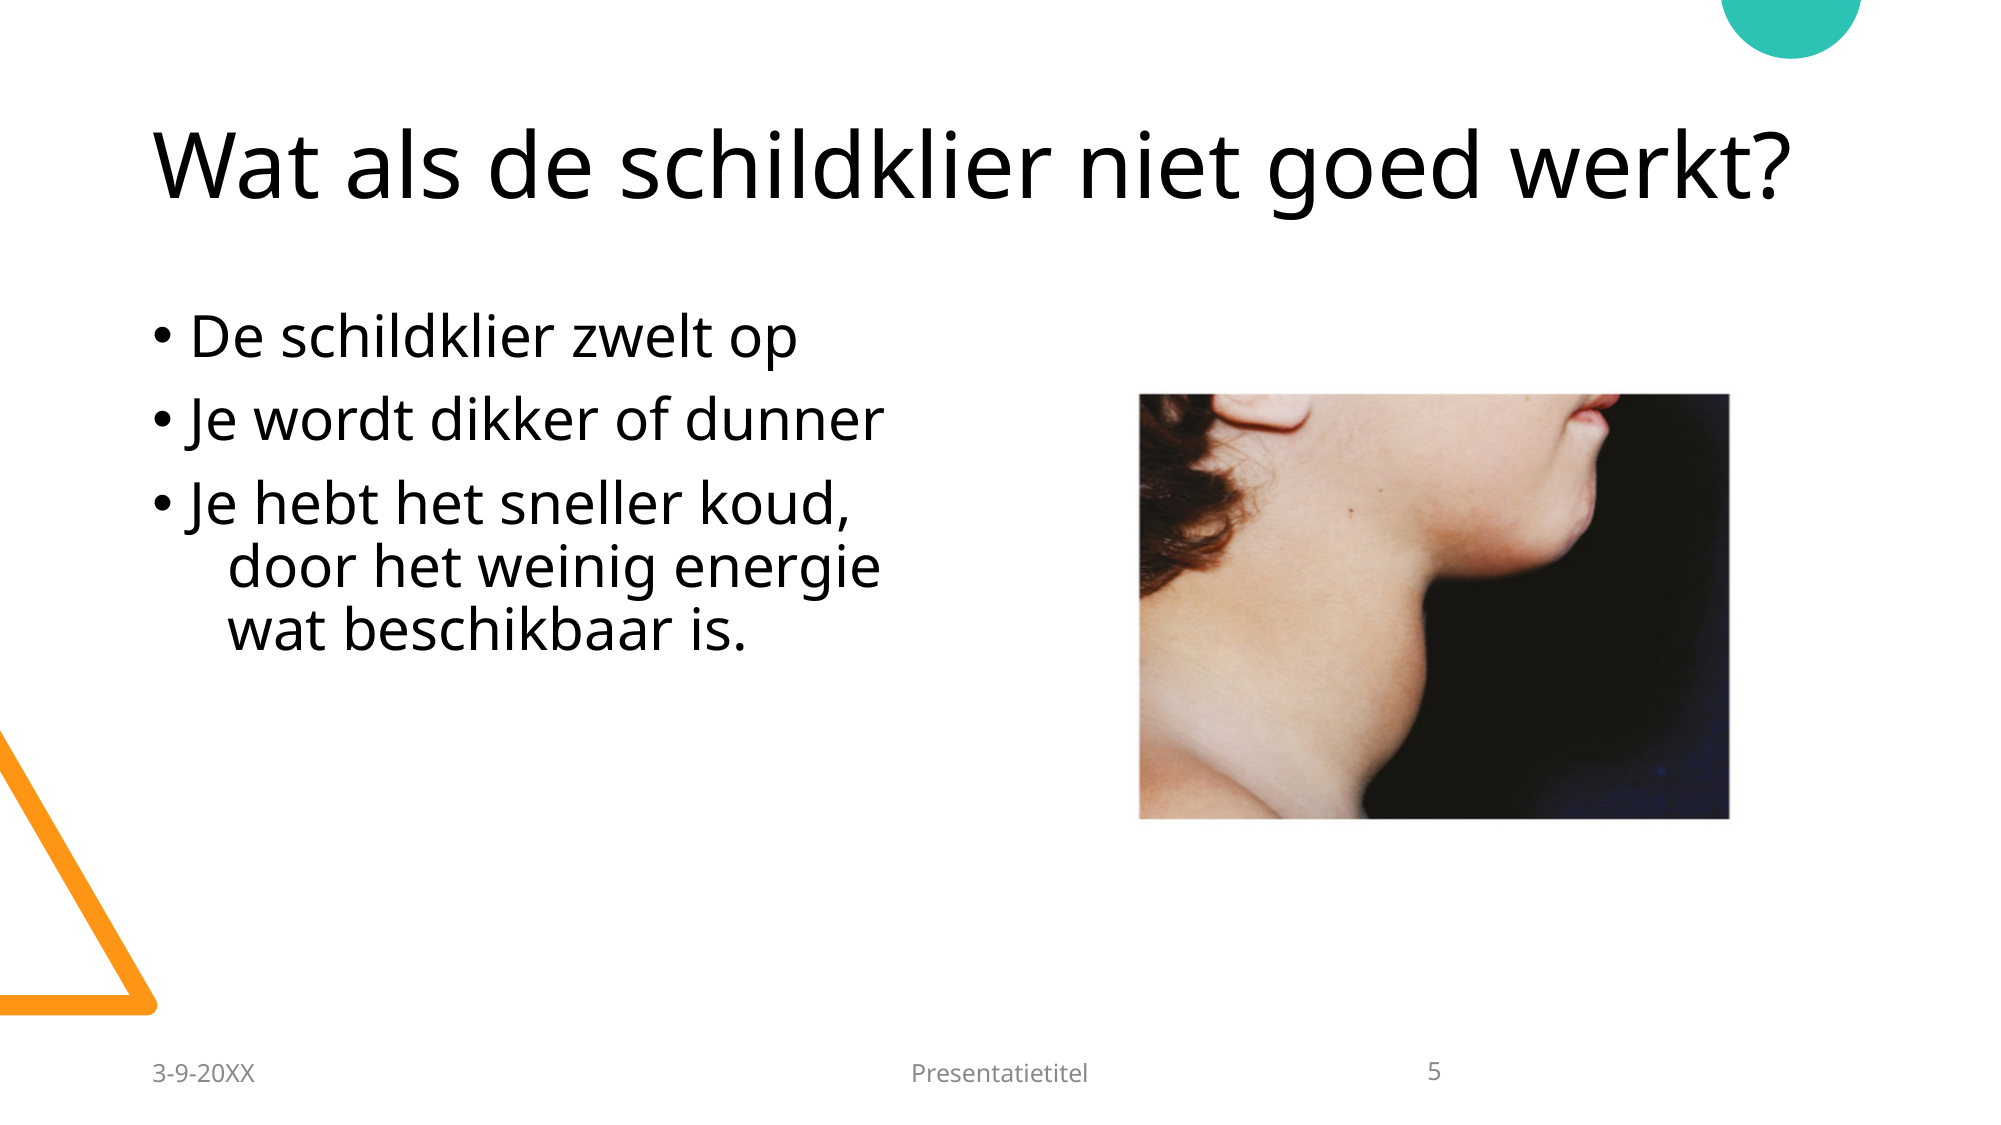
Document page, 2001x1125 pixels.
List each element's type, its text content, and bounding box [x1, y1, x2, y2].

text_box Presentatietitel [662, 1042, 1338, 1103]
text_box ‹nr.› [1412, 1042, 1863, 1103]
picture [1125, 377, 1750, 837]
title Wat als de schildklier niet goed werkt? [137, 59, 1863, 278]
text_box 3-9-20XX [137, 1042, 588, 1103]
list De schildklier zwelt op Je wordt dikker of dunner Je hebt het sneller koud, door het weinig energie wat beschikbaar is. [137, 299, 988, 1014]
